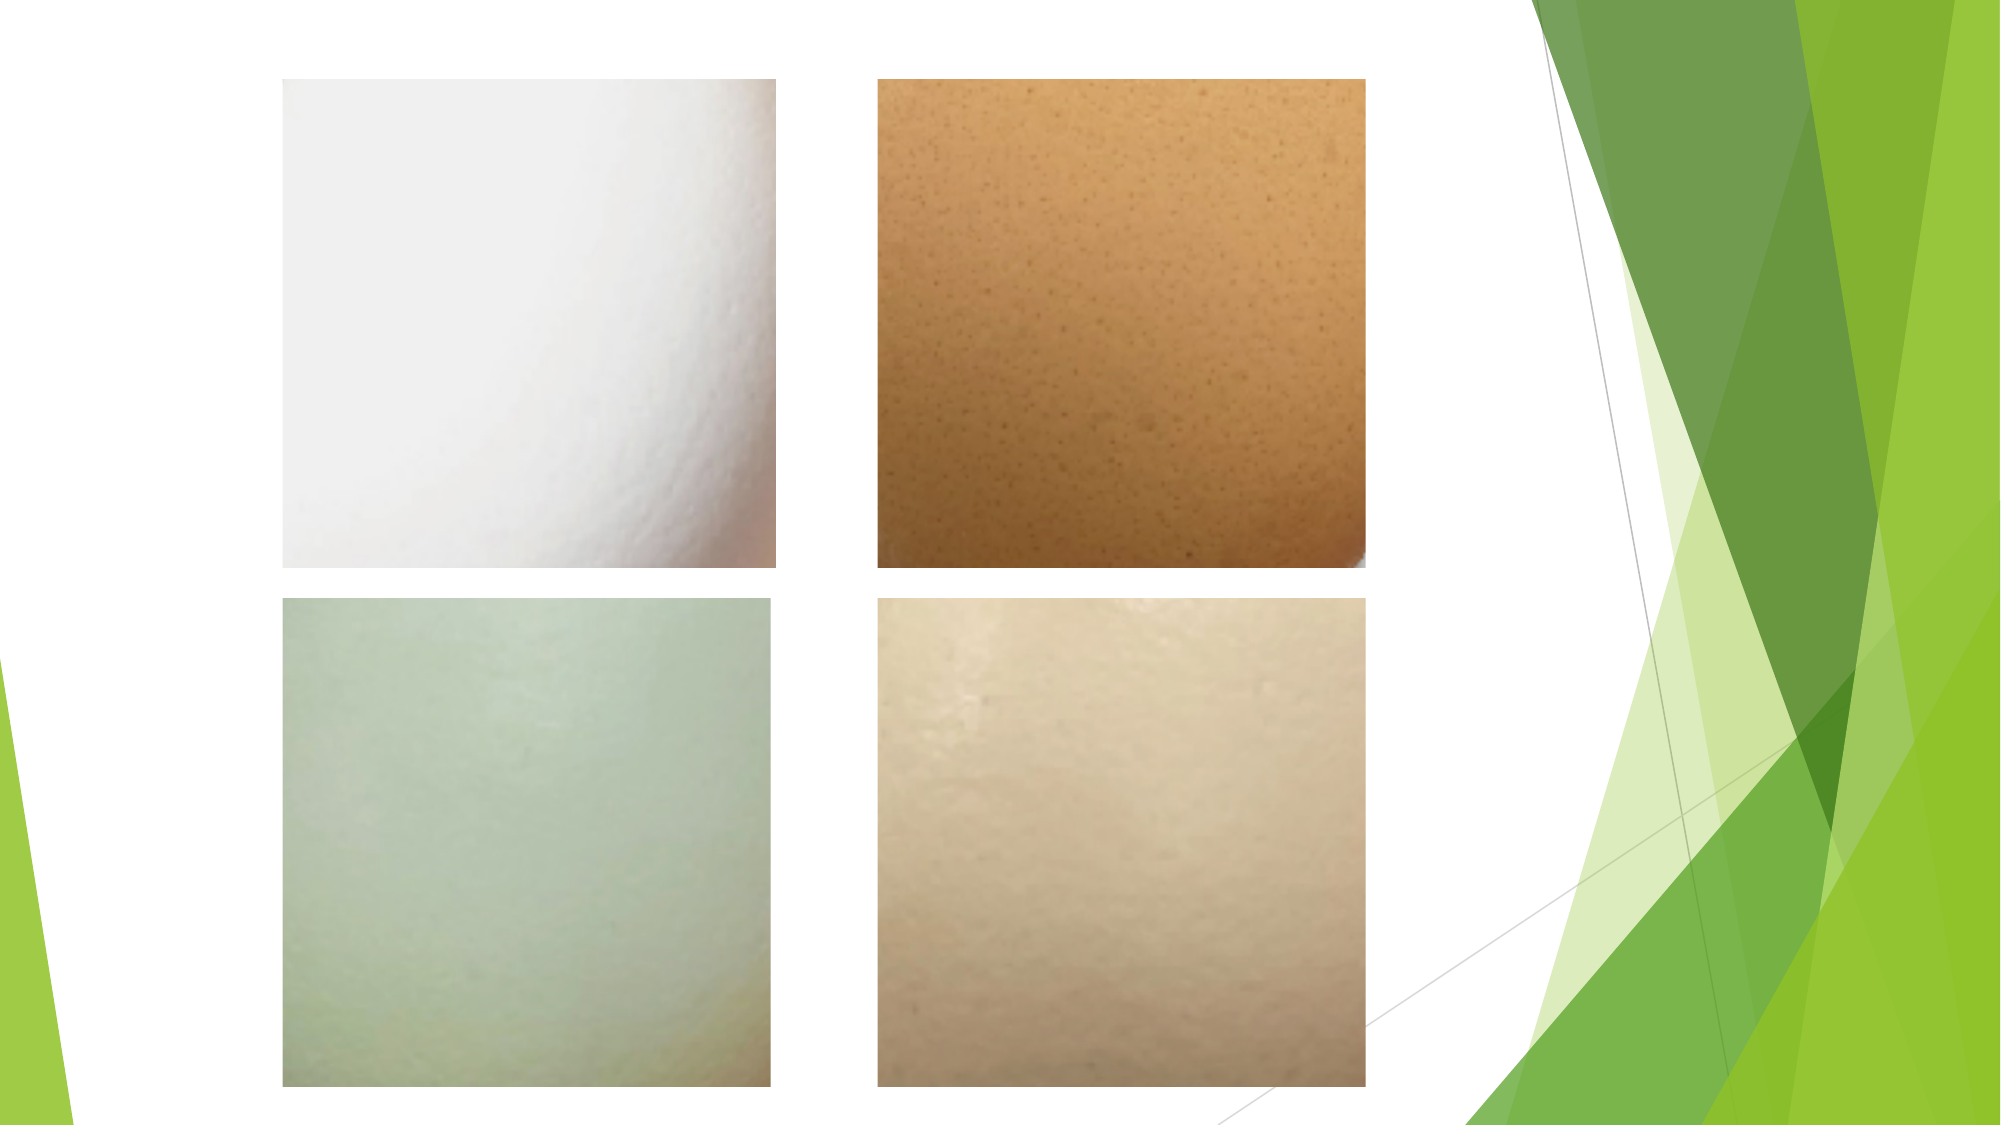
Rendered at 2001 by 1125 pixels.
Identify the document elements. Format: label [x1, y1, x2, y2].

picture [282, 598, 771, 1087]
picture [282, 79, 776, 568]
picture [877, 598, 1366, 1087]
picture [877, 79, 1366, 568]
